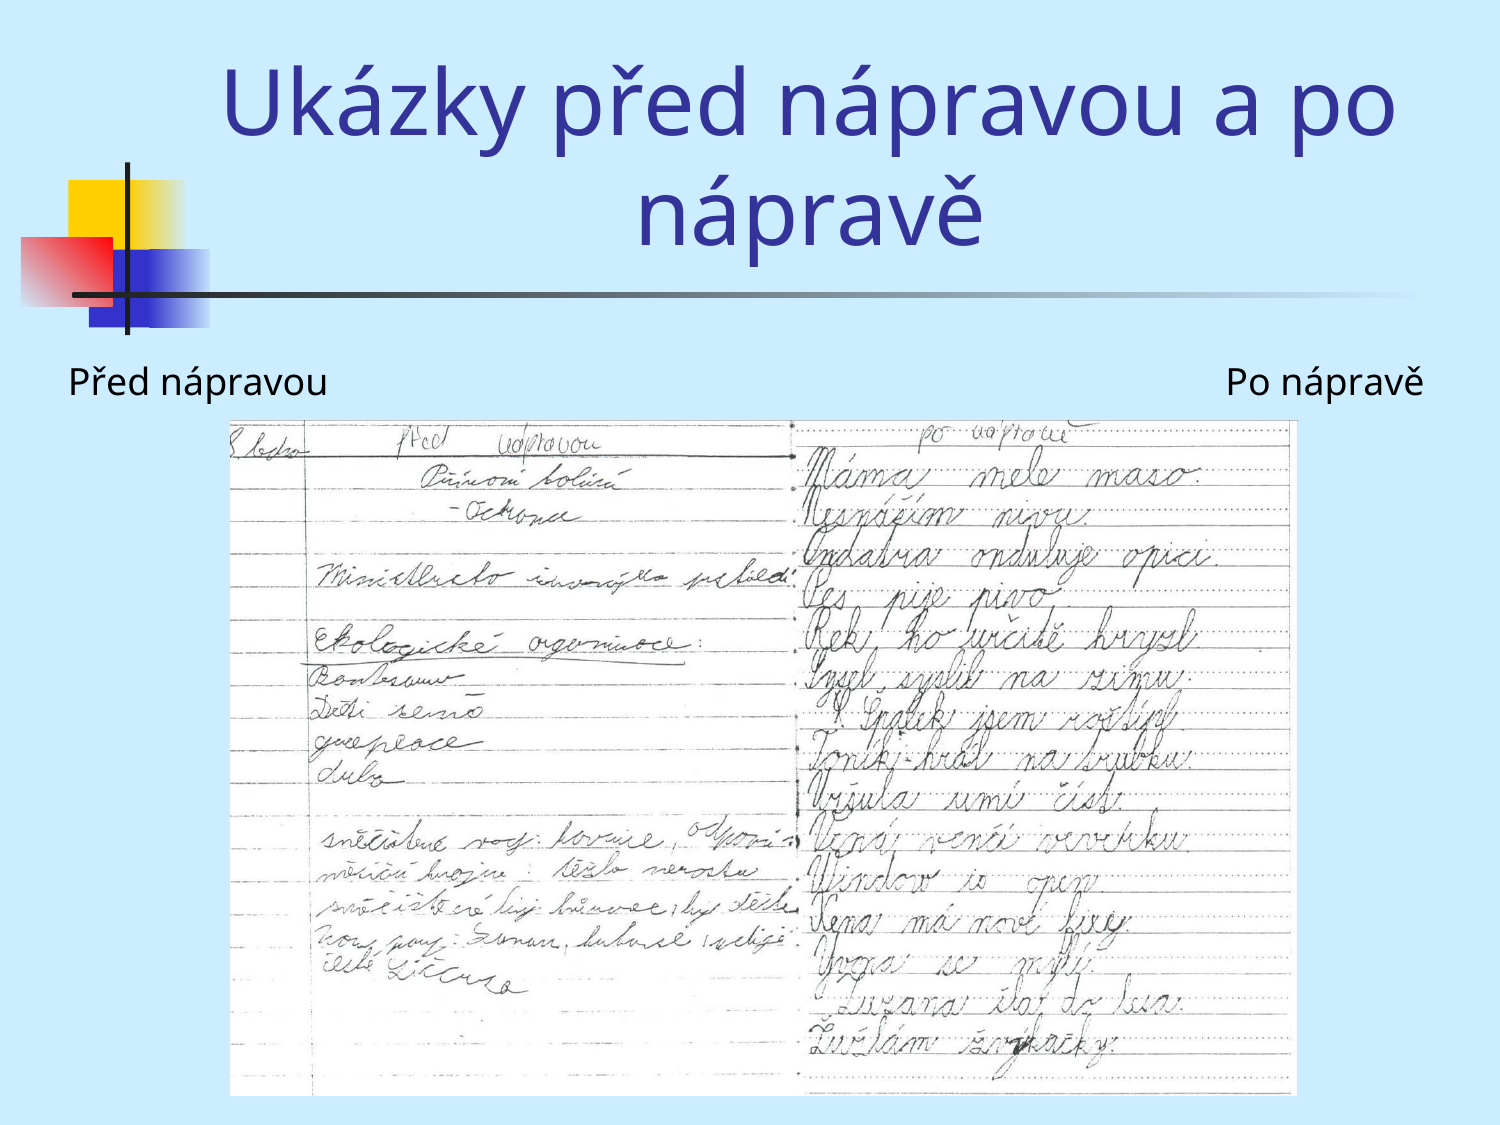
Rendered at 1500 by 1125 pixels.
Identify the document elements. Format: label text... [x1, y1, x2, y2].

title Ukázky před nápravou a po nápravě [171, 30, 1450, 271]
text_box Po nápravě [1210, 349, 1440, 411]
picture [230, 420, 1298, 1096]
text_box Před nápravou [53, 349, 344, 411]
